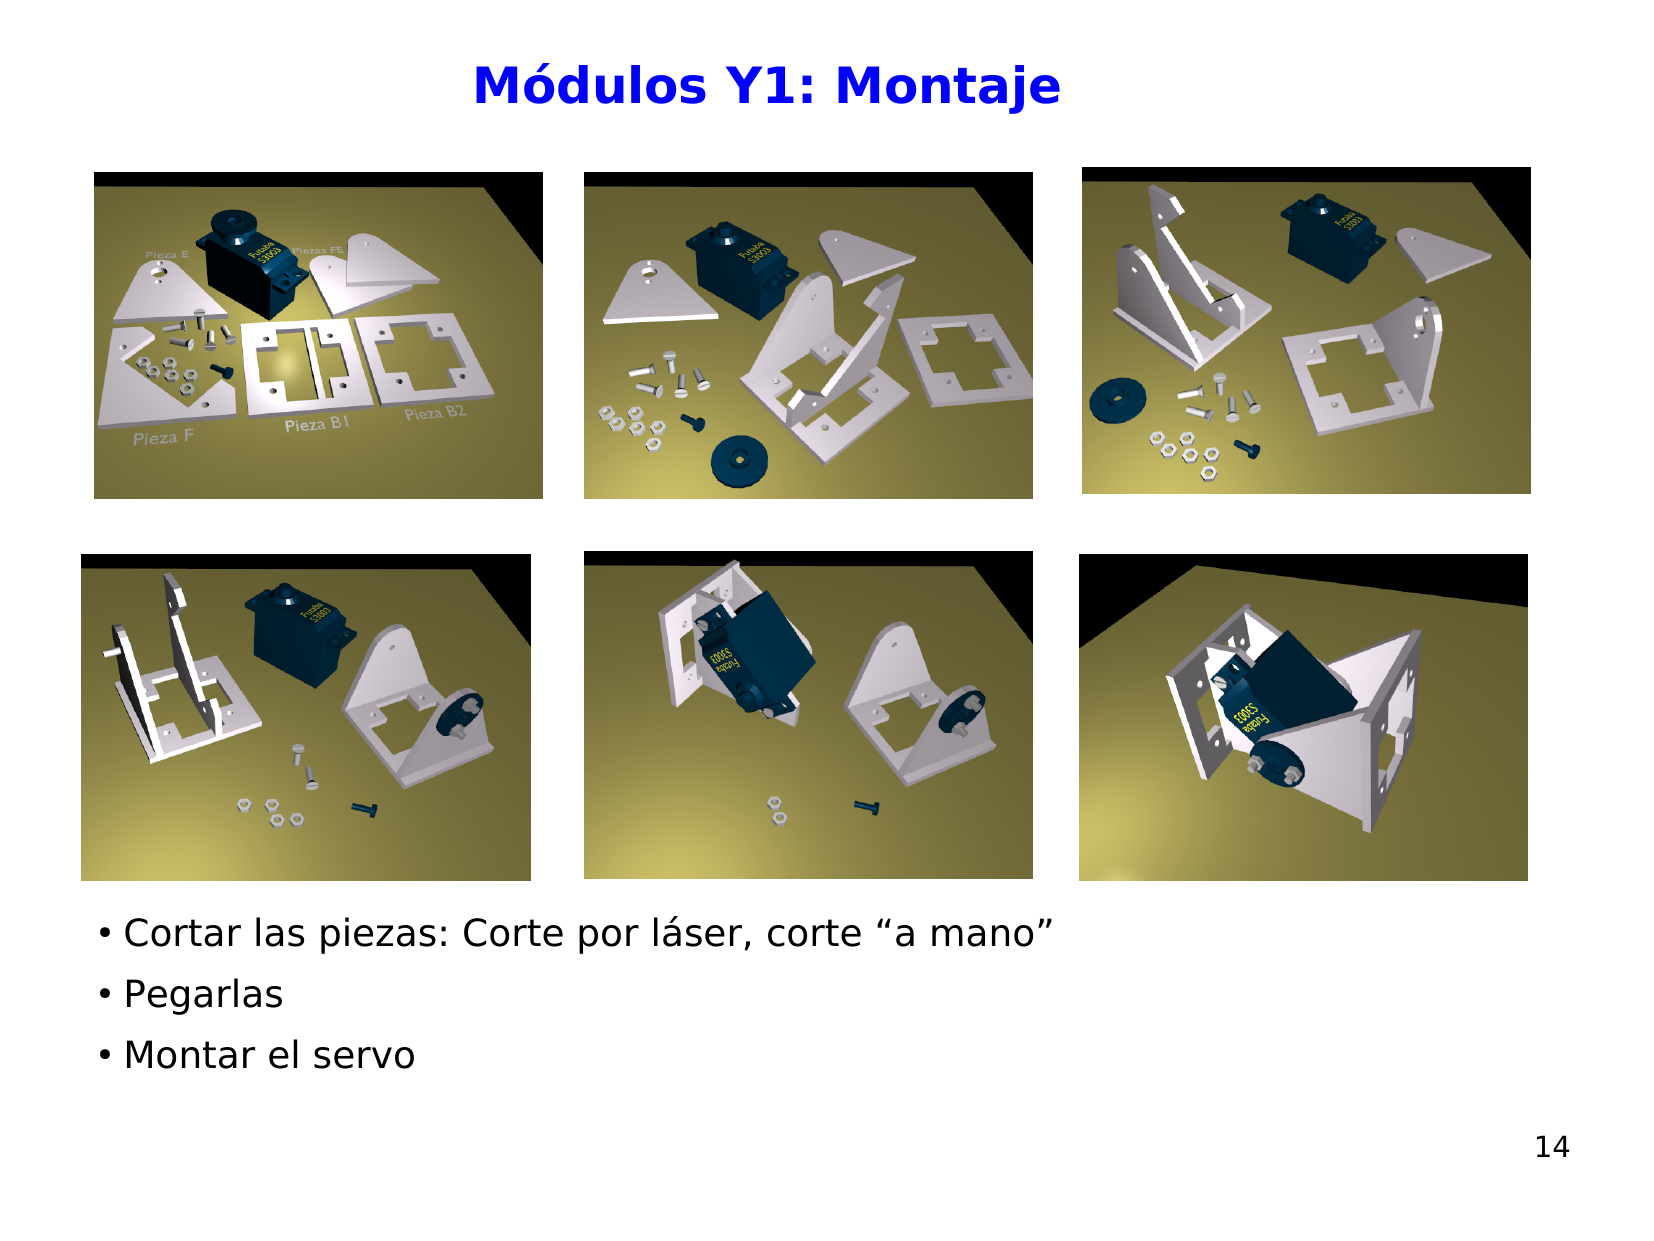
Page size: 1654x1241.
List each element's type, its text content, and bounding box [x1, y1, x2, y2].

picture [584, 551, 1033, 879]
text_box Cortar las piezas: Corte por láser, corte “a mano” Pegarlas Montar el servo [83, 904, 1475, 1086]
picture [1082, 167, 1531, 494]
picture [81, 554, 531, 881]
text_box Módulos Y1: Montaje [457, 49, 1079, 123]
picture [584, 172, 1033, 499]
picture [1079, 554, 1528, 881]
picture [94, 172, 543, 499]
